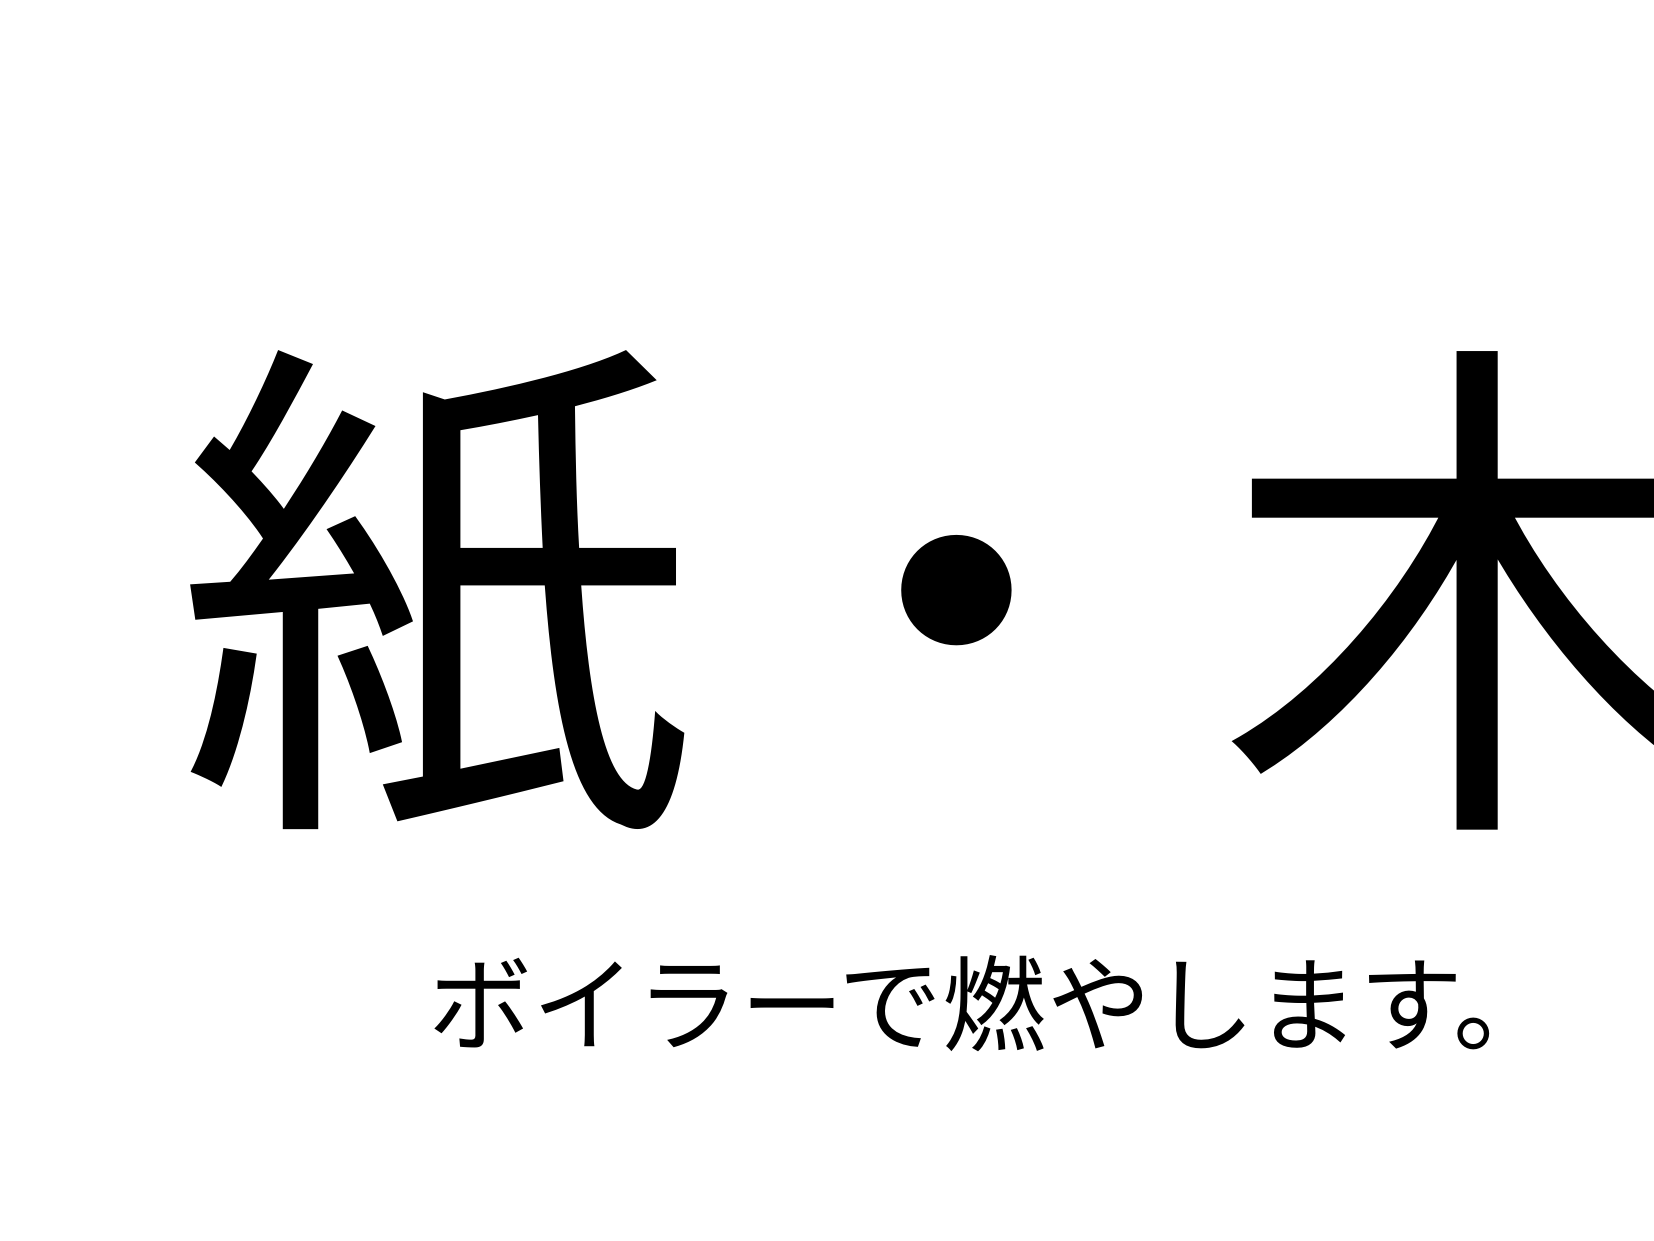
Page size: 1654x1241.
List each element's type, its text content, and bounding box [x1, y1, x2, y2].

text_box 紙・木 [161, 177, 1493, 774]
text_box ボイラーで燃やします。 [413, 915, 1417, 1047]
